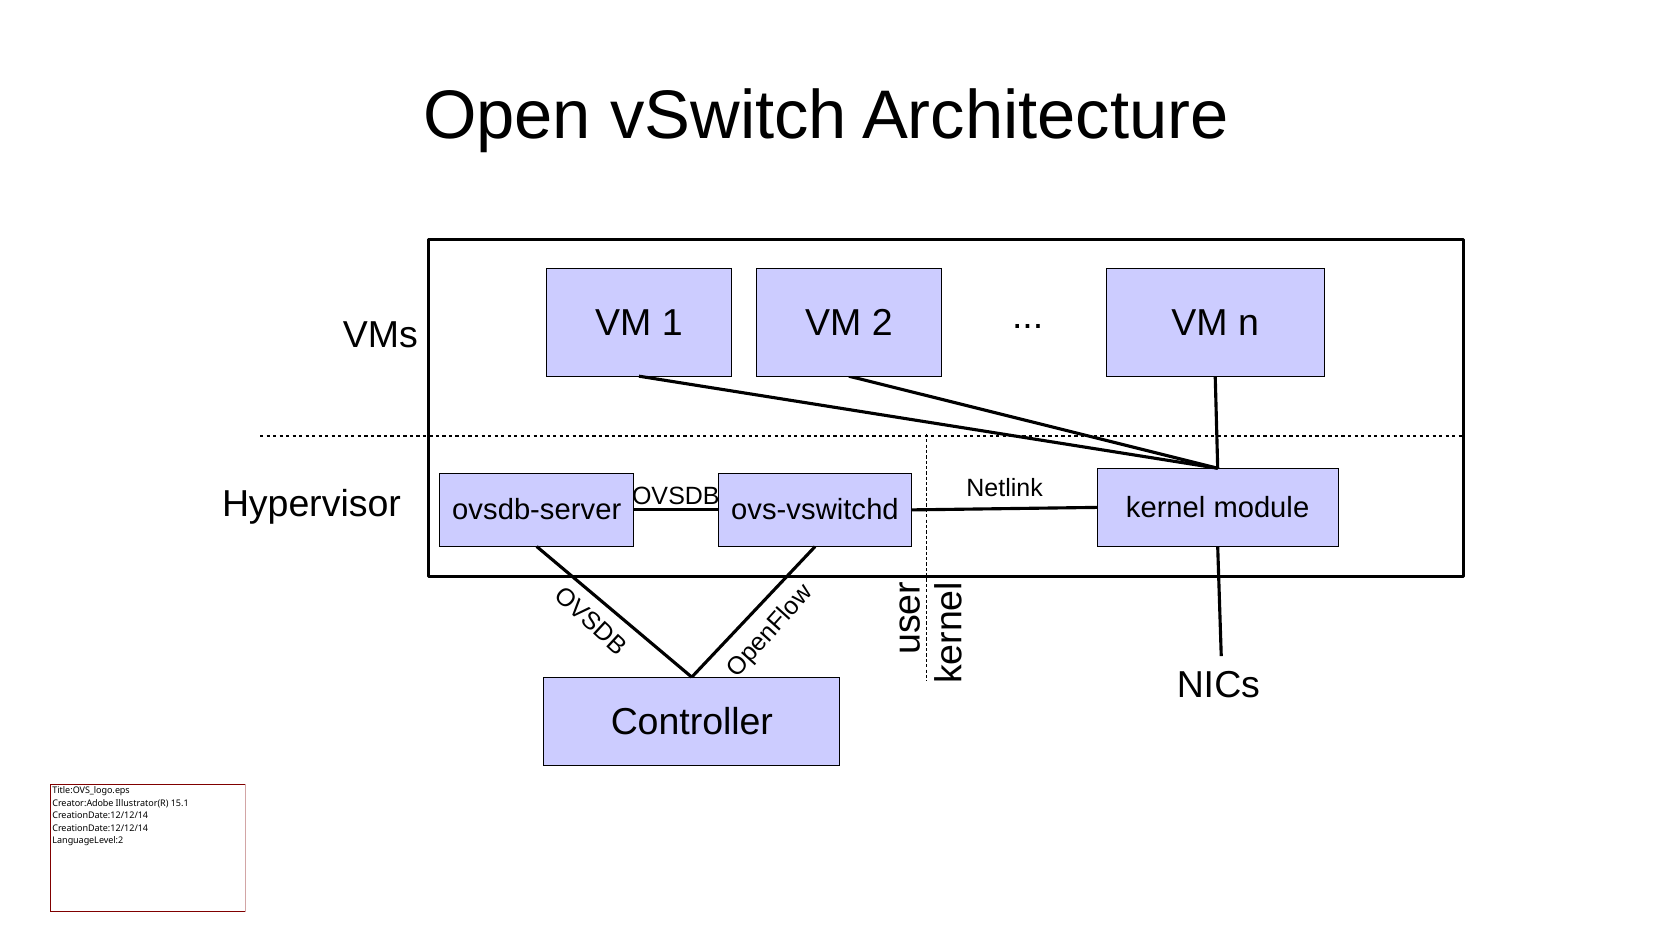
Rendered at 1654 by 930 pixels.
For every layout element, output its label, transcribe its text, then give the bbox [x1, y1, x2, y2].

text_box user kernel [878, 567, 977, 699]
text_box Controller [543, 677, 840, 766]
text_box VMs [327, 305, 573, 367]
title Open vSwitch Architecture [82, 36, 1571, 193]
text_box OpenFlow [704, 546, 851, 702]
text_box ovsdb-server [439, 473, 634, 547]
text_box VM 1 [546, 268, 732, 377]
text_box Hypervisor [206, 475, 416, 575]
text_box VM n [1106, 268, 1325, 377]
text_box kernel module [1097, 468, 1339, 547]
text_box ovs-vswitchd [718, 473, 912, 547]
text_box ... [997, 287, 1063, 345]
text_box NICs [1162, 656, 1281, 724]
text_box OVSDB [533, 564, 684, 709]
text_box VM 2 [756, 268, 942, 377]
